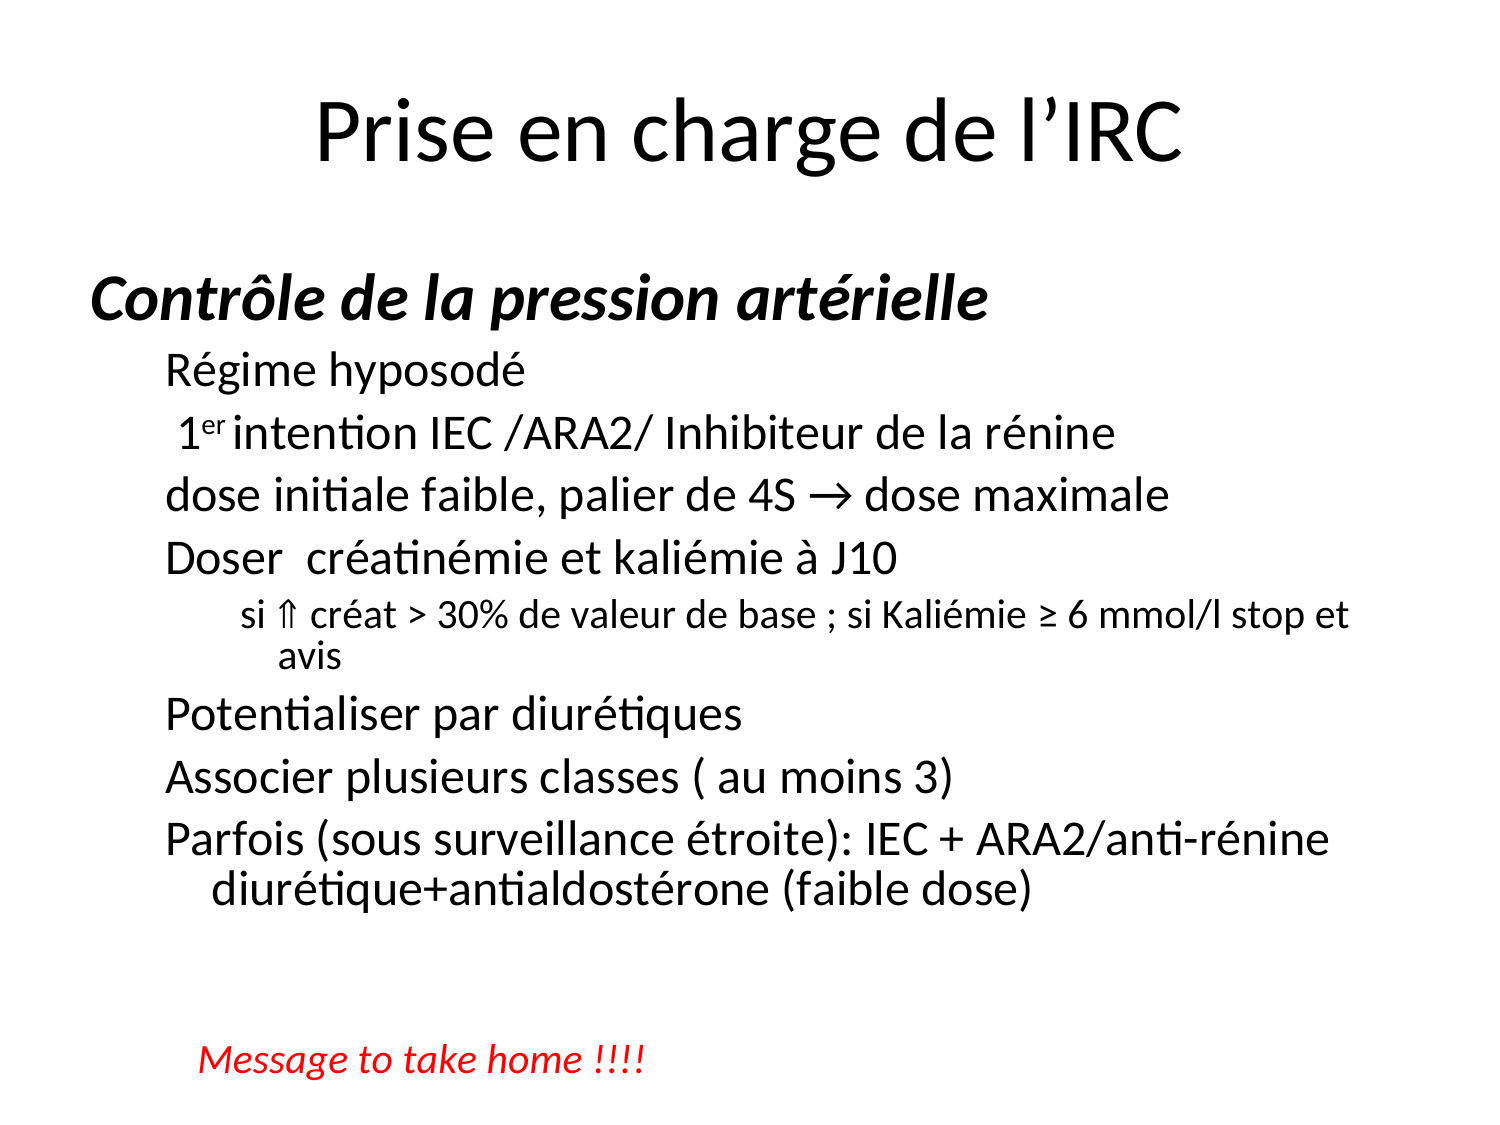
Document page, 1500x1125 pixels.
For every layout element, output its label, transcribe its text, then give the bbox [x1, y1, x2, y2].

title Prise en charge de l’IRC [75, 45, 1426, 233]
list Contrôle de la pression artérielle Régime hyposodé 1er intention IEC /ARA2/ Inhibiteur de la rénine dose initiale faible, palier de 4S → dose maximale Doser créatinémie et kaliémie à J10 si  créat > 30% de valeur de base ; si Kaliémie ≥ 6 mmol/l stop et avis Potentialiser par diurétiques Associer plusieurs classes ( au moins 3) Parfois (sous surveillance étroite): IEC + ARA2/anti-rénine diurétique+antialdostérone (faible dose) [75, 262, 1426, 1083]
text_box Message to take home !!!! [182, 1034, 662, 1125]
